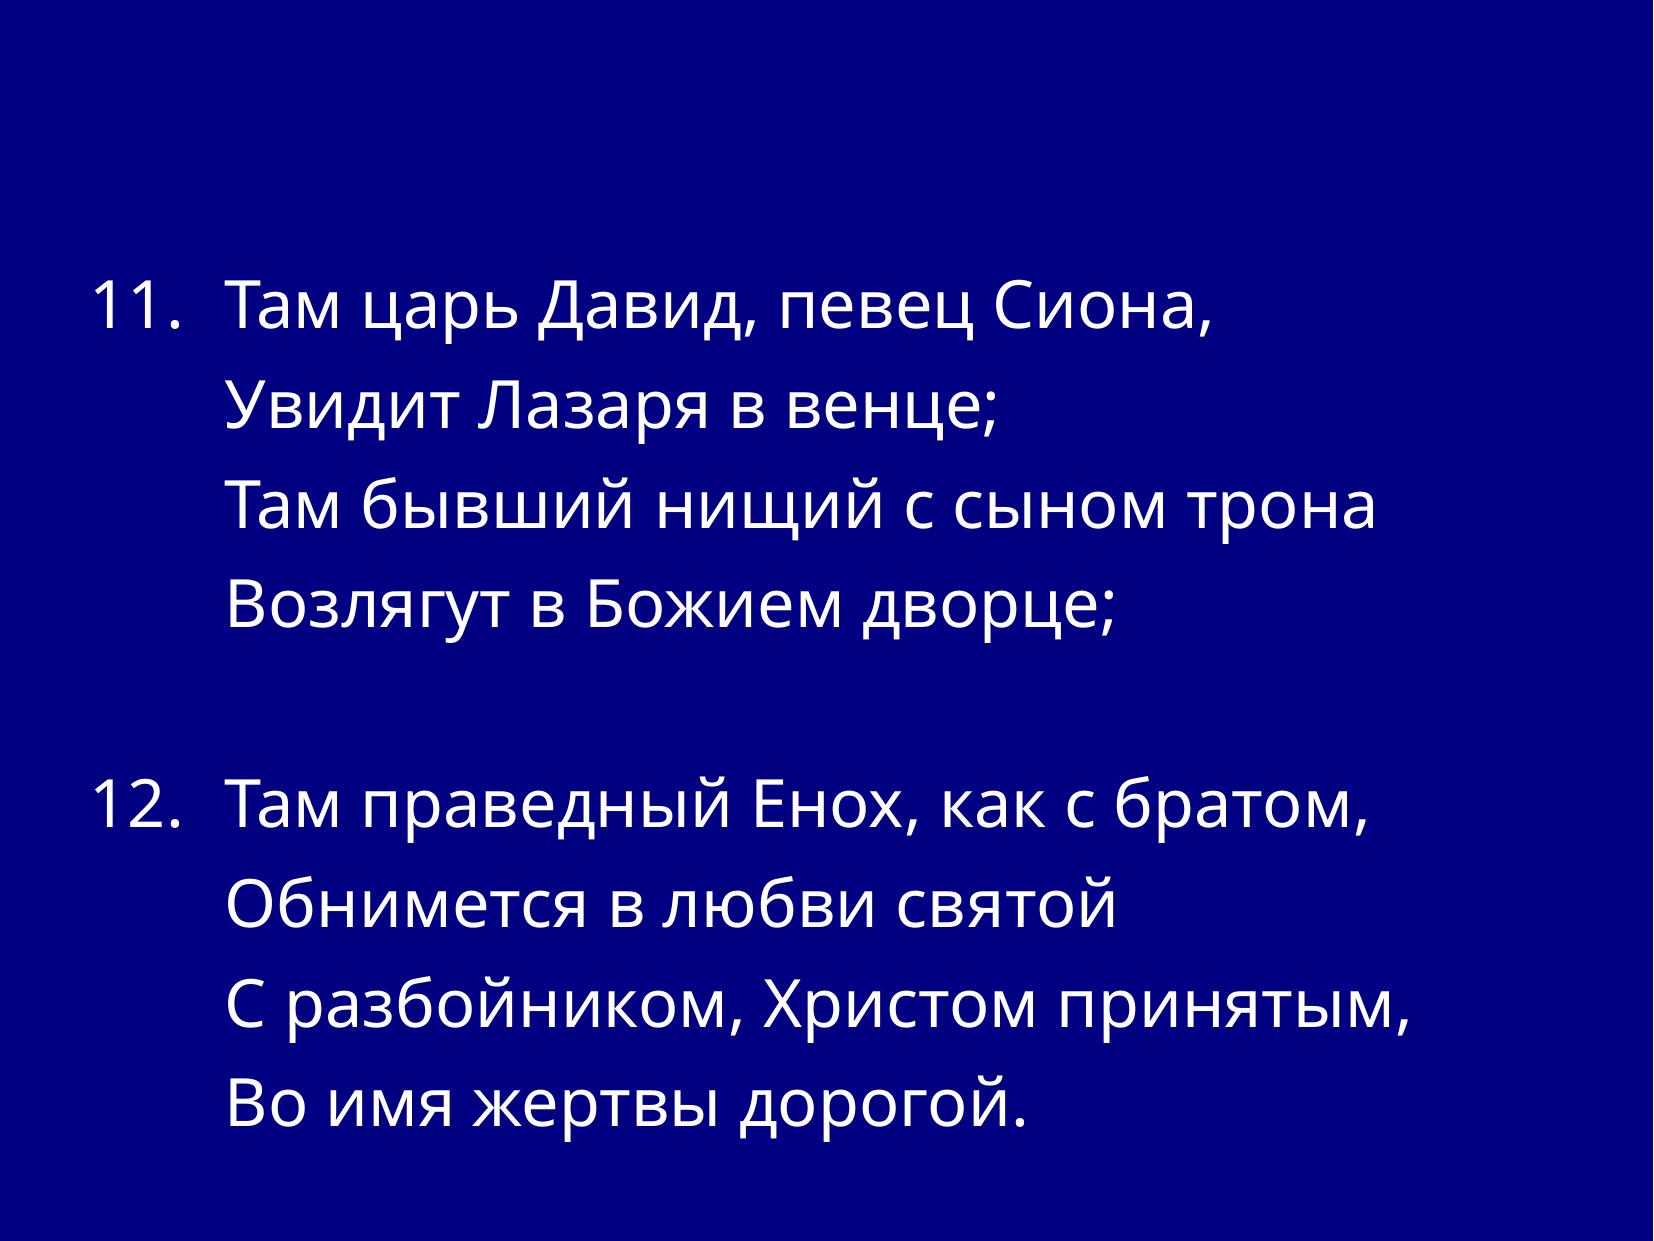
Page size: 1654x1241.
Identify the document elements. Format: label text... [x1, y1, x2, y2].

text_box 11. Там царь Давид, певец Сиона, Увидит Лазаря в венце; Там бывший нищий с сыном трона Возлягут в Божием дворце; 12. Там праведный Енох, как с братом, Обнимется в любви святой С разбойником, Христом принятым, Во имя жертвы дорогой. [75, 150, 1576, 1163]
